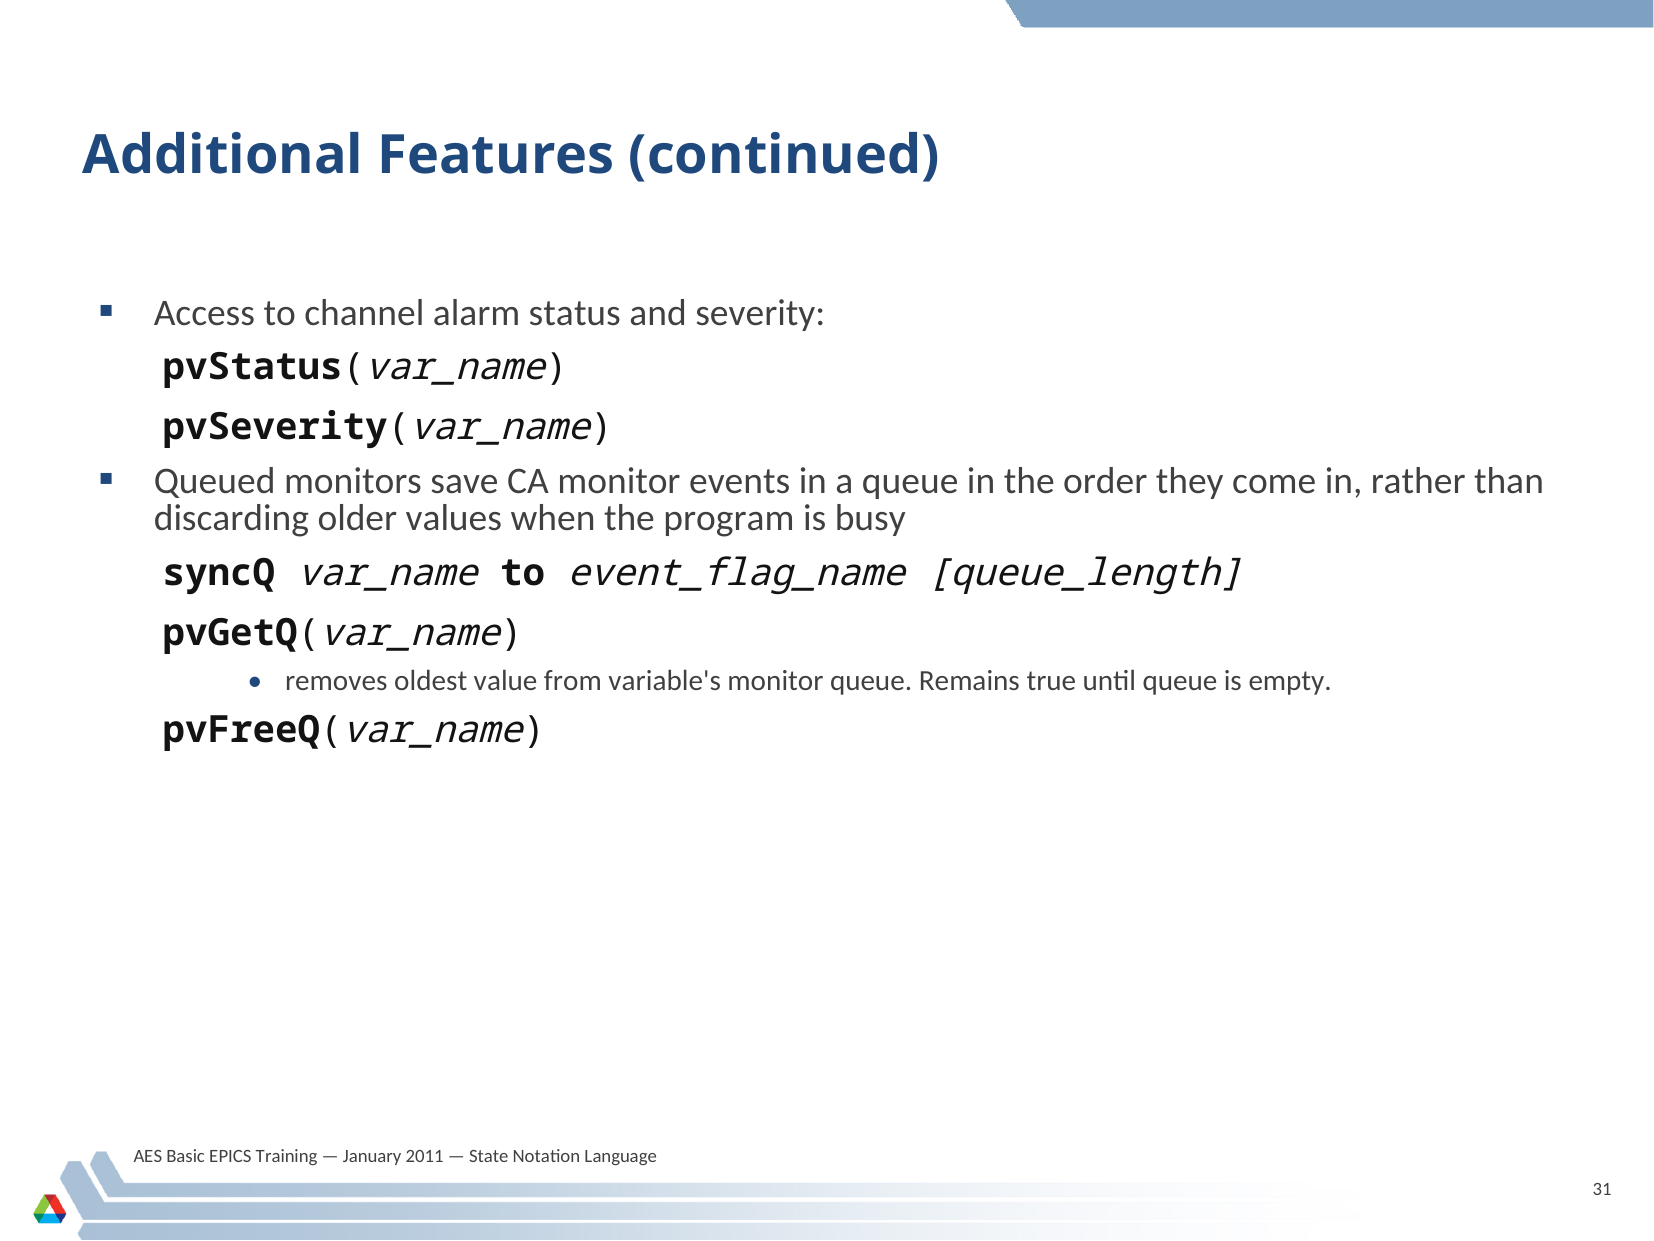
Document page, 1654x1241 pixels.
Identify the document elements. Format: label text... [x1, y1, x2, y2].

title Additional Features (continued) [82, 49, 1571, 257]
picture [0, 1143, 1654, 1240]
list Access to channel alarm status and severity: pvStatus(var_name) pvSeverity(var_name) Queued monitors save CA monitor events in a queue in the order they come in, rather than discarding older values when the program is busy syncQ var_name to event_flag_name [queue_length] pvGetQ(var_name) removes oldest value from variable's monitor queue. Remains true until queue is empty. pvFreeQ(var_name) [82, 289, 1571, 1124]
picture [0, 0, 1654, 29]
